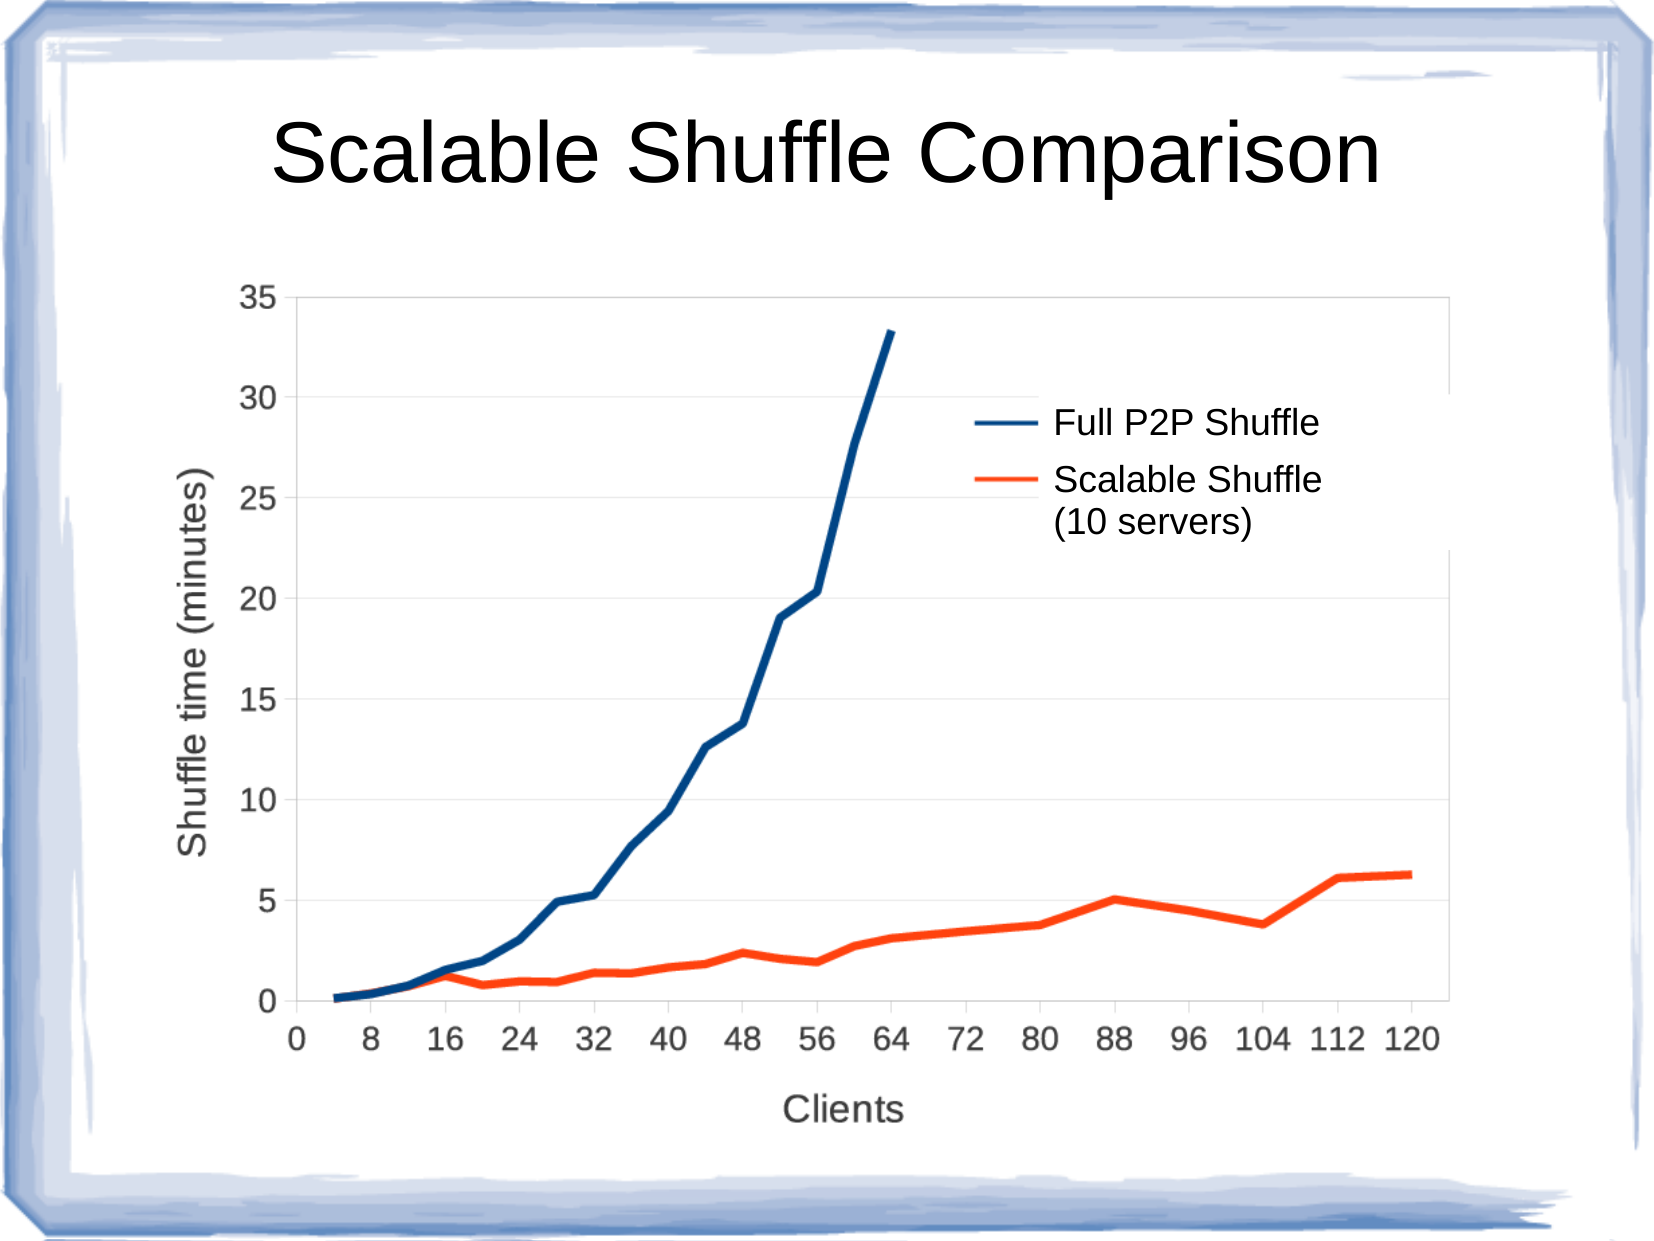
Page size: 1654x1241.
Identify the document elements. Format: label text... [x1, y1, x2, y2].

text_box Full P2P Shuffle [1038, 394, 1489, 451]
text_box Scalable Shuffle (10 servers) [1038, 451, 1489, 550]
picture [0, 0, 1654, 1241]
title Scalable Shuffle Comparison [82, 49, 1571, 257]
